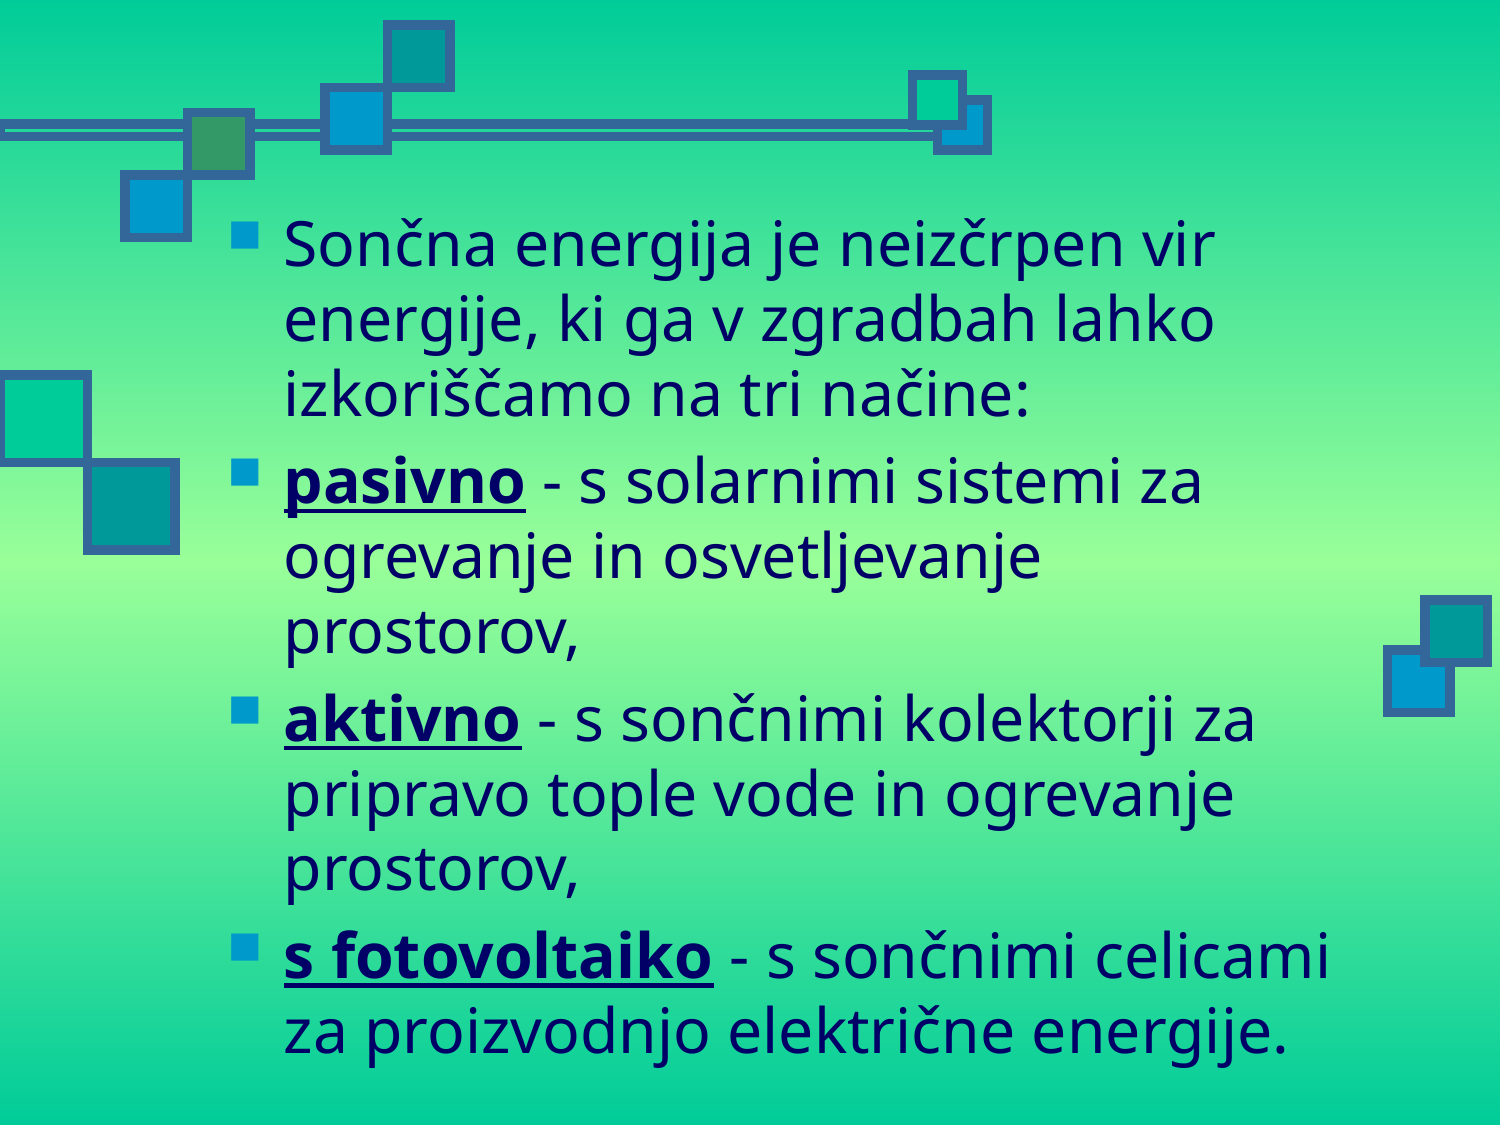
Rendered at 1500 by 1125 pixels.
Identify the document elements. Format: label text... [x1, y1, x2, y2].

list Sončna energija je neizčrpen vir energije, ki ga v zgradbah lahko izkoriščamo na tri načine: pasivno - s solarnimi sistemi za ogrevanje in osvetljevanje prostorov, aktivno - s sončnimi kolektorji za pripravo tople vode in ogrevanje prostorov, s fotovoltaiko - s sončnimi celicami za proizvodnjo električne energije. [212, 196, 1375, 1013]
